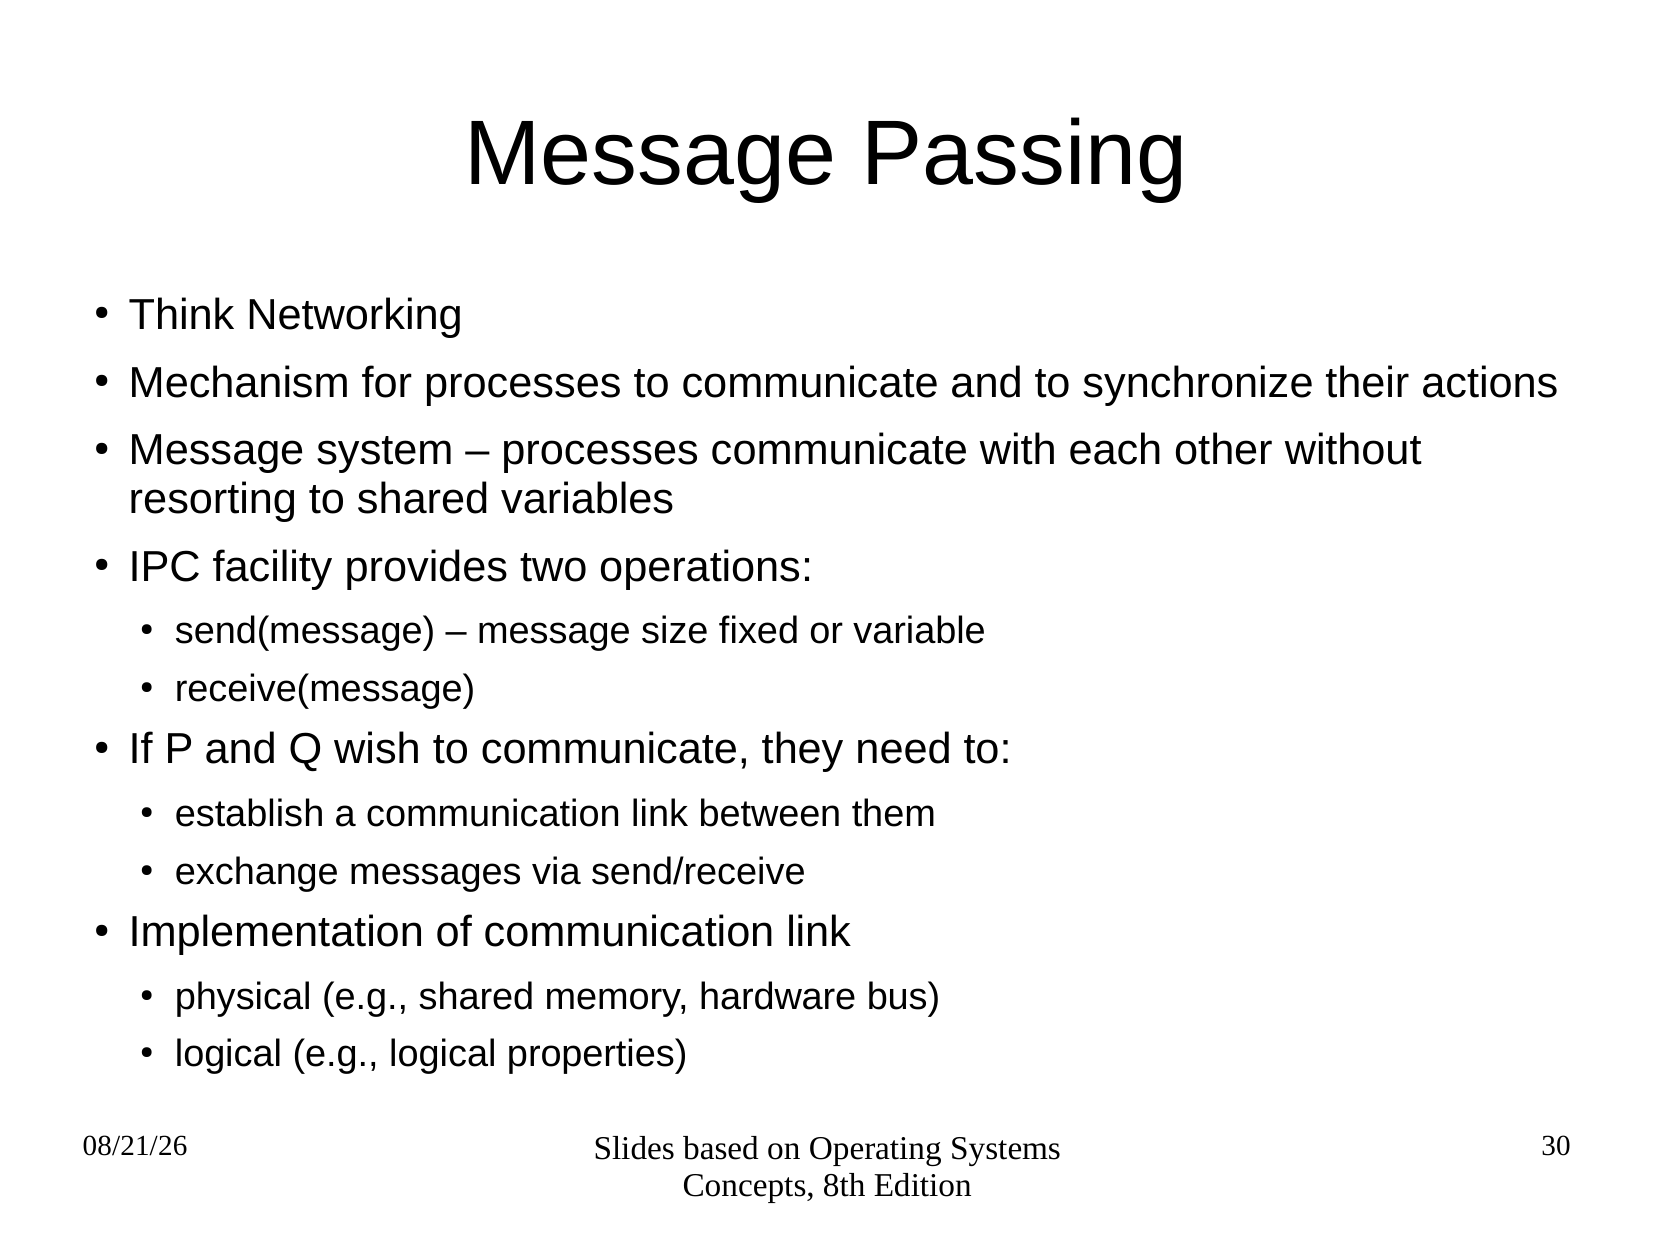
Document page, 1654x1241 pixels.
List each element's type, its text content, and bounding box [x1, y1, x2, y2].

title Message Passing [82, 49, 1571, 257]
list Think Networking Mechanism for processes to communicate and to synchronize their actions Message system – processes communicate with each other without resorting to shared variables IPC facility provides two operations: send(message) – message size fixed or variable receive(message) If P and Q wish to communicate, they need to: establish a communication link between them exchange messages via send/receive Implementation of communication link physical (e.g., shared memory, hardware bus) logical (e.g., logical properties) [82, 290, 1571, 1109]
